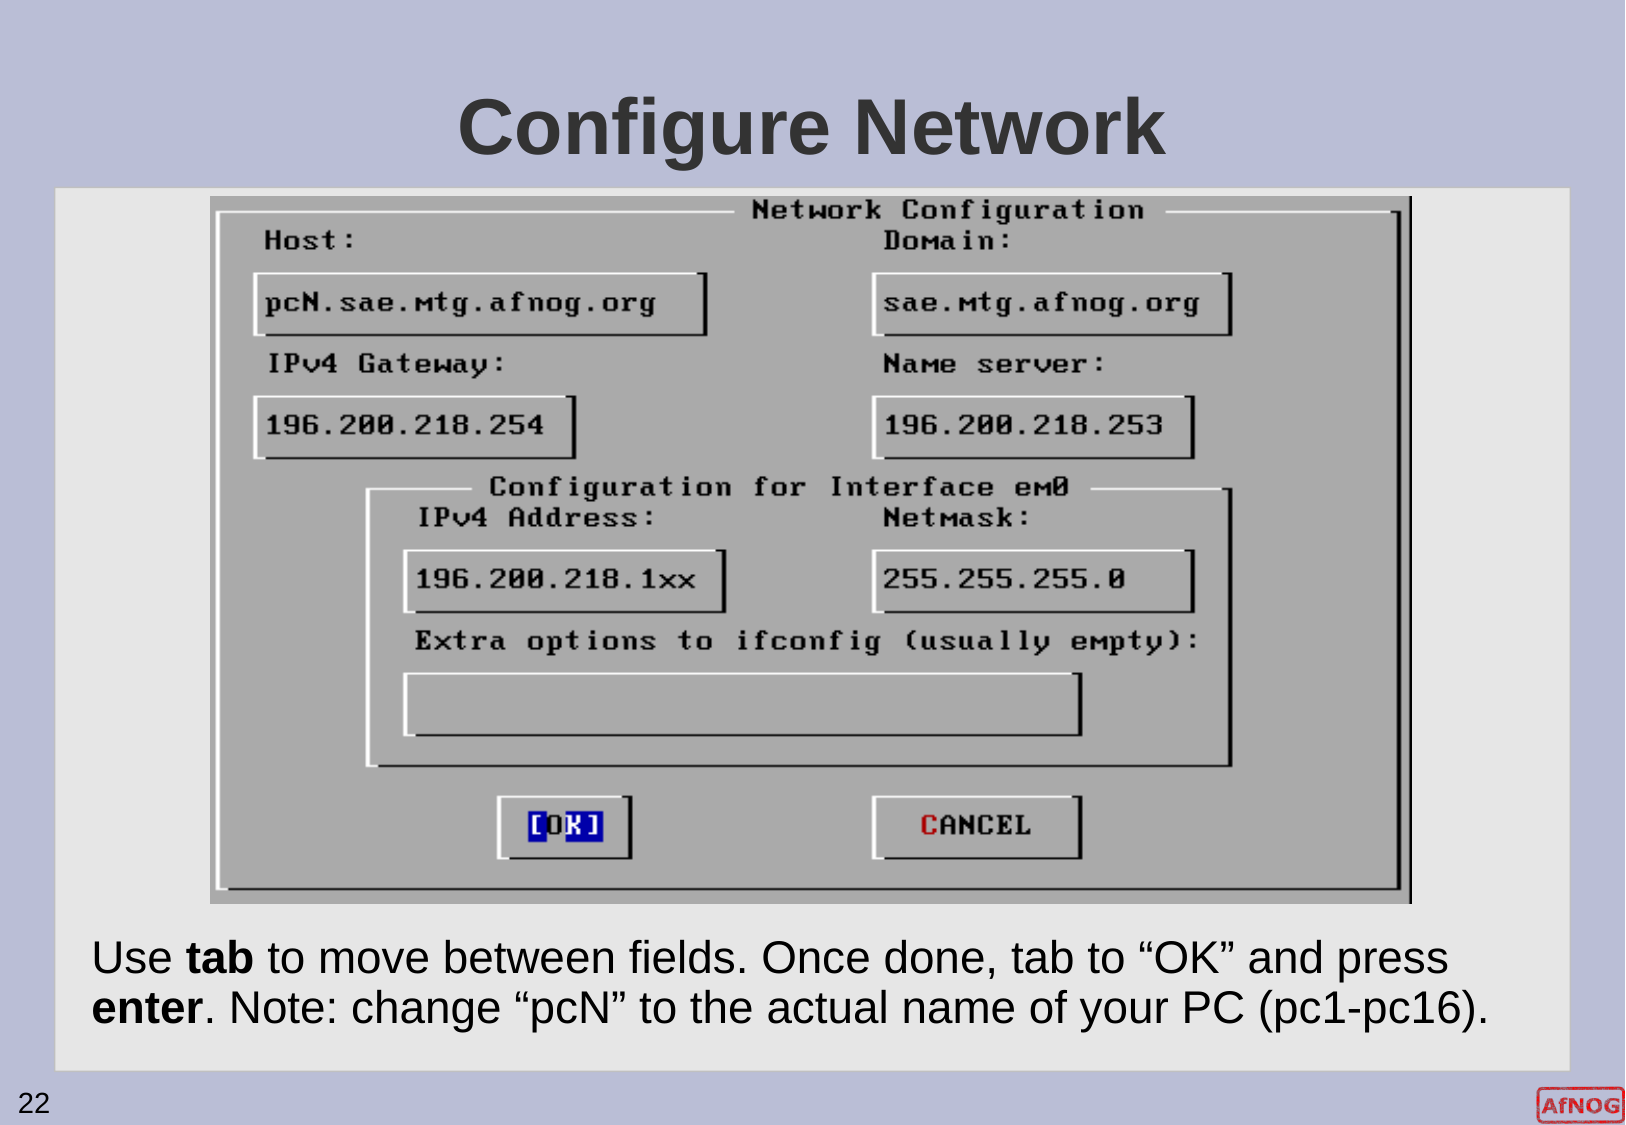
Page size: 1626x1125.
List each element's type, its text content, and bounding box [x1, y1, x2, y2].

text_box Use tab to move between fields. Once done, tab to “OK” and press enter. Note: change “pcN” to the actual name of your PC (pc1-pc16). [76, 927, 1536, 1043]
title Configure Network [54, 44, 1571, 215]
picture [1535, 1085, 1626, 1125]
picture [210, 196, 1412, 904]
